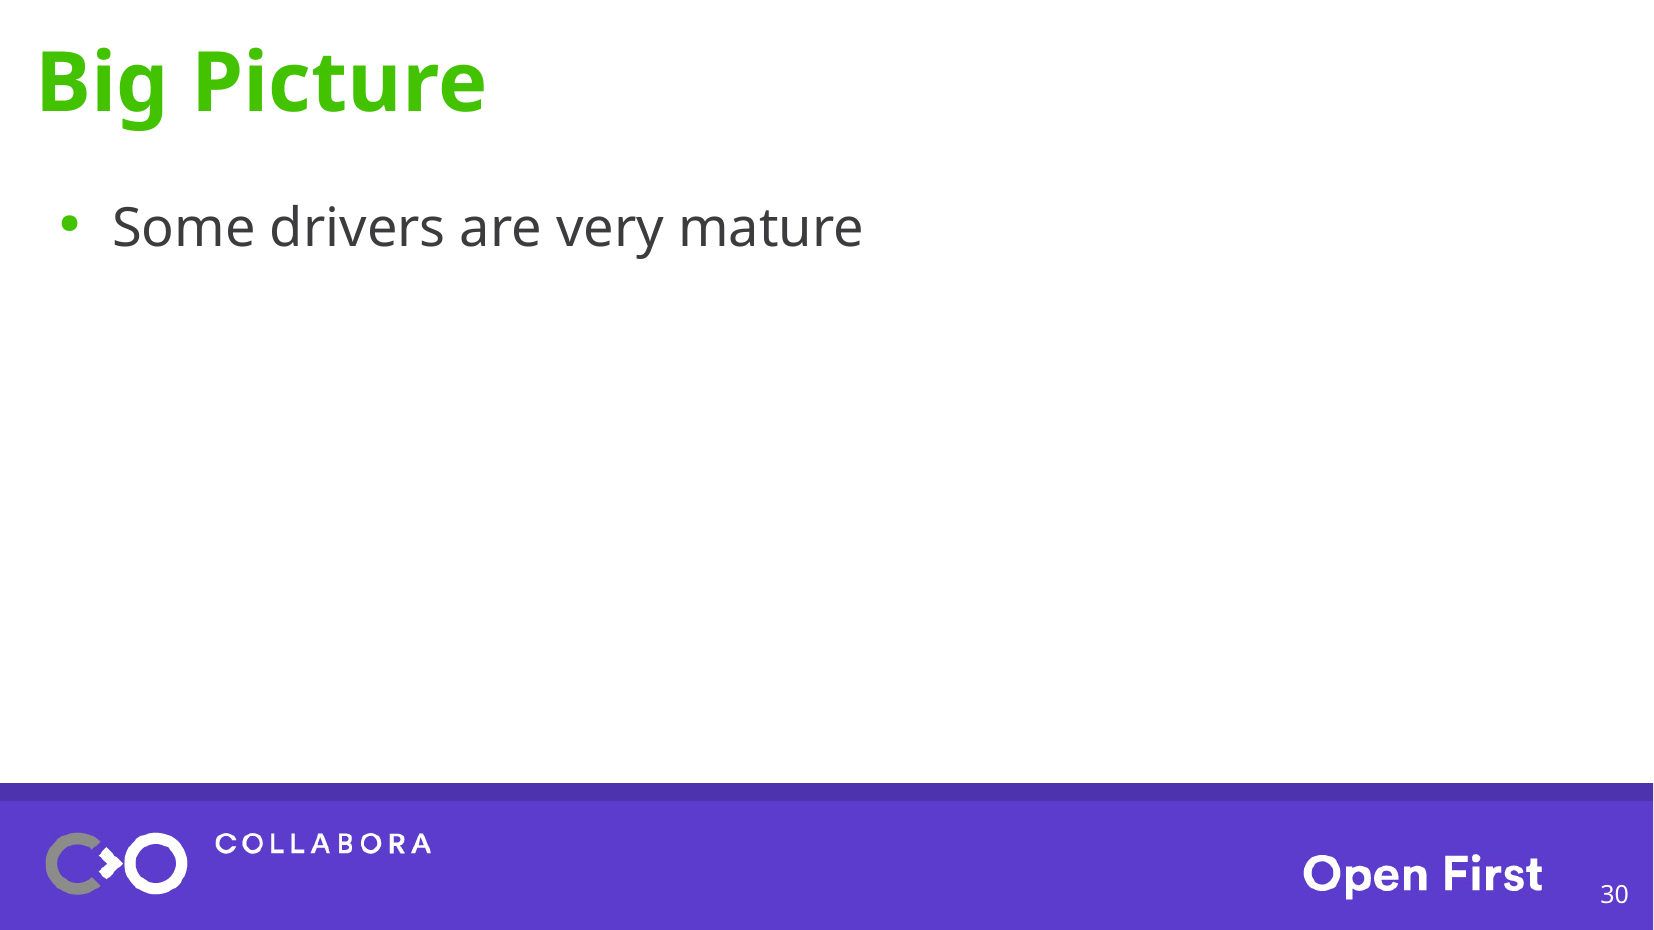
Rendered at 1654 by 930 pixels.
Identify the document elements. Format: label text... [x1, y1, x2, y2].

title Big Picture [35, 28, 1608, 192]
list Some drivers are very mature [41, 160, 1613, 804]
picture [0, 0, 1654, 930]
